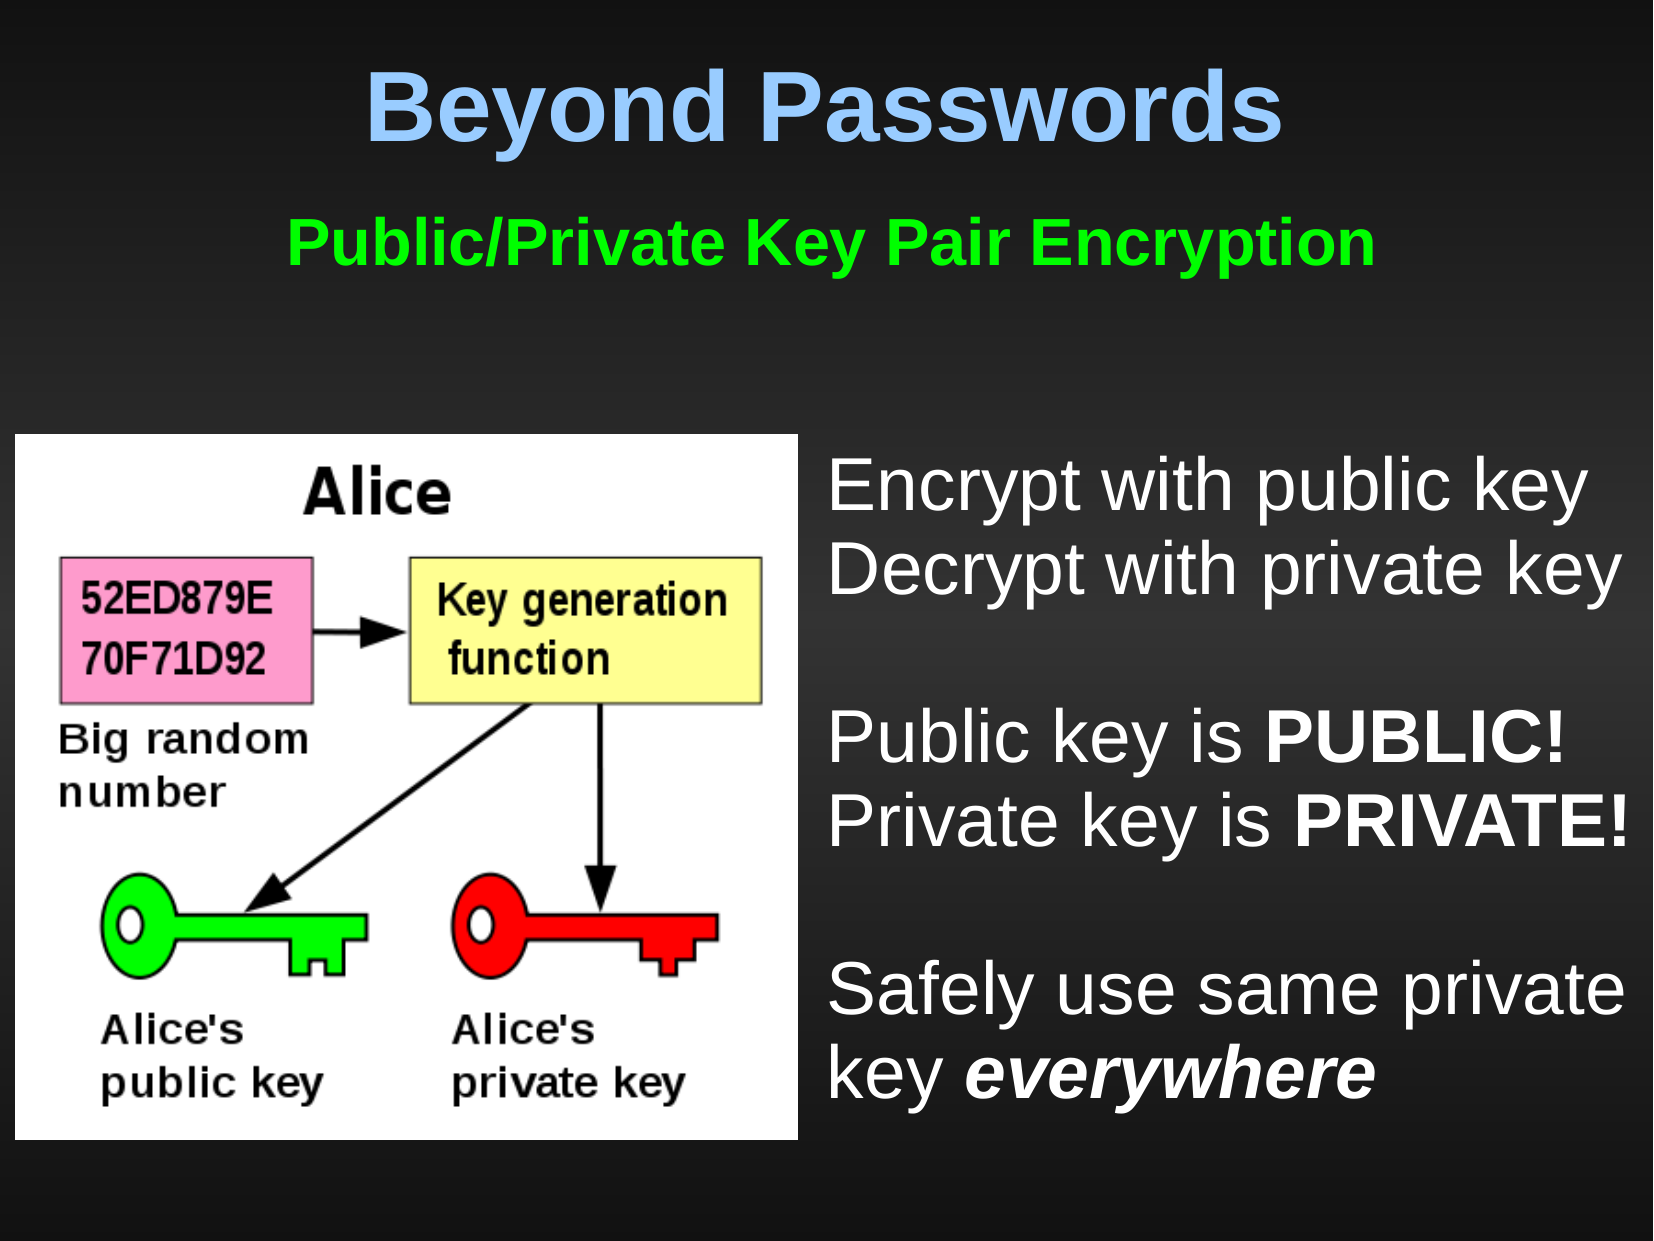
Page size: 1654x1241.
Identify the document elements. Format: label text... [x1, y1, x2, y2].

title Beyond Passwords [0, 2, 1651, 211]
text_box Encrypt with public key Decrypt with private key Public key is PUBLIC! Private key is PRIVATE! Safely use same private key everywhere [812, 435, 1653, 1164]
text_box Public/Private Key Pair Encryption [30, 197, 1636, 946]
picture [15, 434, 798, 1141]
